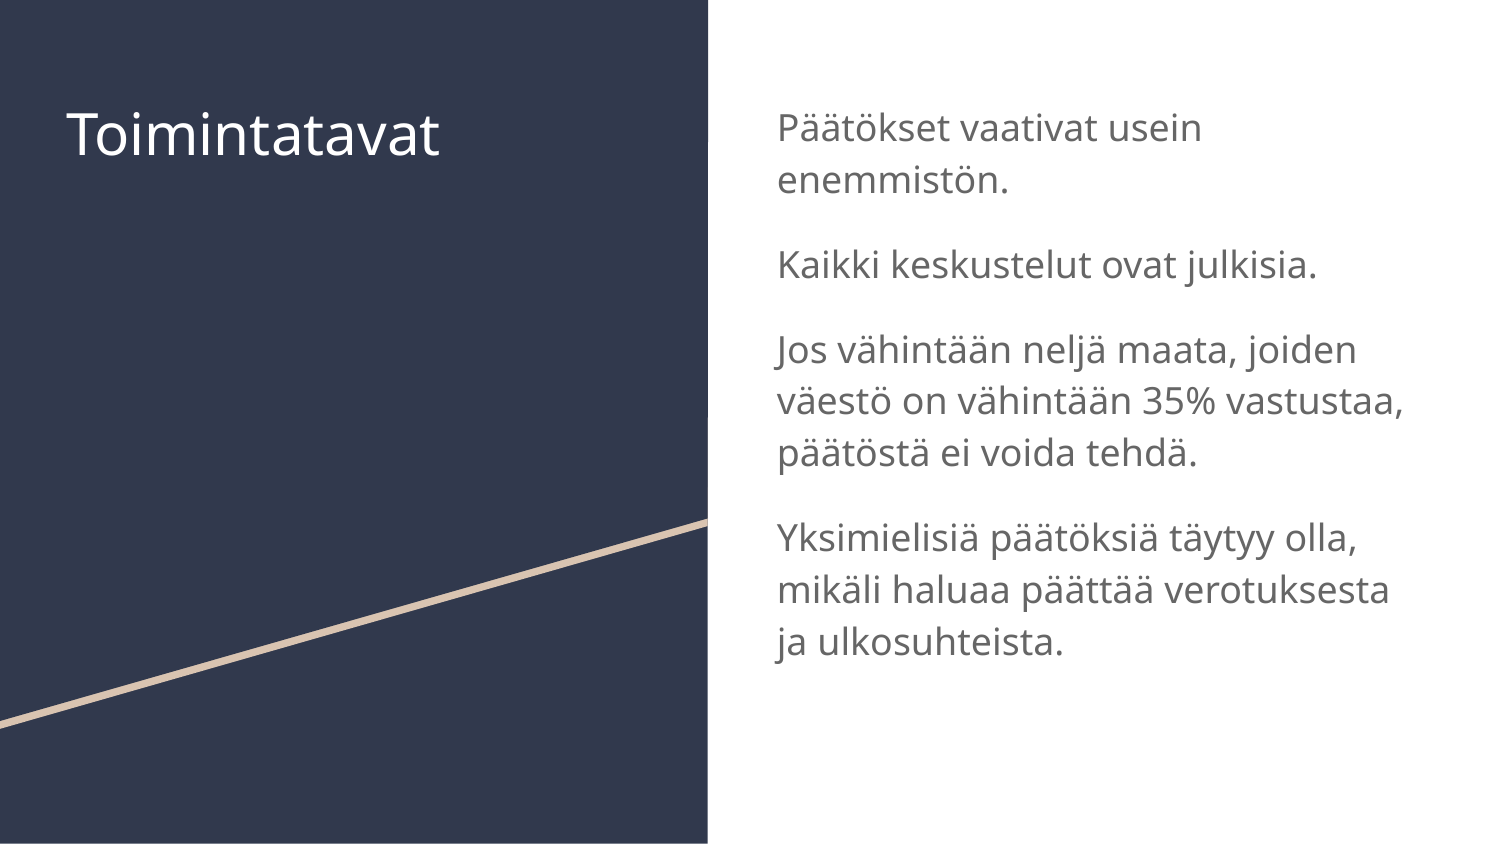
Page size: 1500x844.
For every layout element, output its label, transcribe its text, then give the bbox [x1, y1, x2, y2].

title Toimintatavat [51, 82, 660, 494]
list Päätökset vaativat usein enemmistön. Kaikki keskustelut ovat julkisia. Jos vähintään neljä maata, joiden väestö on vähintään 35% vastustaa, päätöstä ei voida tehdä. Yksimielisiä päätöksiä täytyy olla, mikäli haluaa päättää verotuksesta ja ulkosuhteista. [761, 82, 1446, 755]
